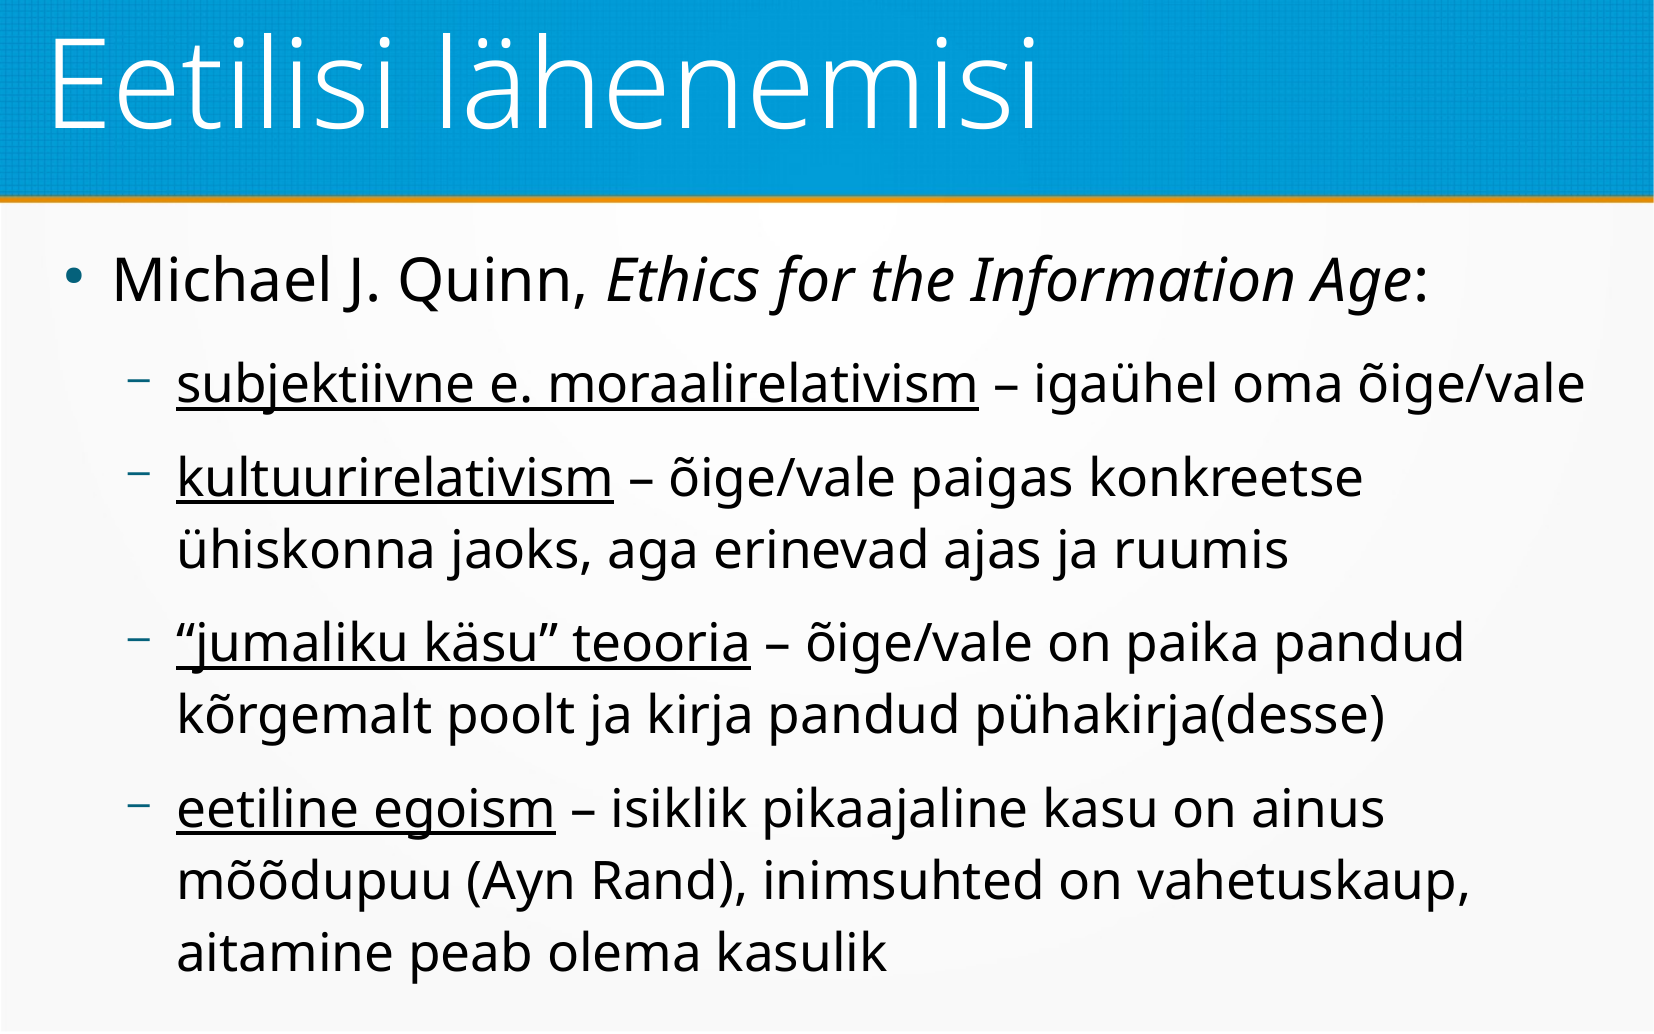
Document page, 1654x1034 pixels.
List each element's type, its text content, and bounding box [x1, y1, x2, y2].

title Eetilisi lähenemisi [43, 0, 1619, 166]
list Michael J. Quinn, Ethics for the Information Age: subjektiivne e. moraalirelativism – igaühel oma õige/vale kultuurirelativism – õige/vale paigas konkreetse ühiskonna jaoks, aga erinevad ajas ja ruumis “jumaliku käsu” teooria – õige/vale on paika pandud kõrgemalt poolt ja kirja pandud pühakirja(desse) eetiline egoism – isiklik pikaajaline kasu on ainus mõõdupuu (Ayn Rand), inimsuhted on vahetuskaup, aitamine peab olema kasulik [47, 236, 1607, 1002]
picture [0, 195, 1654, 1034]
